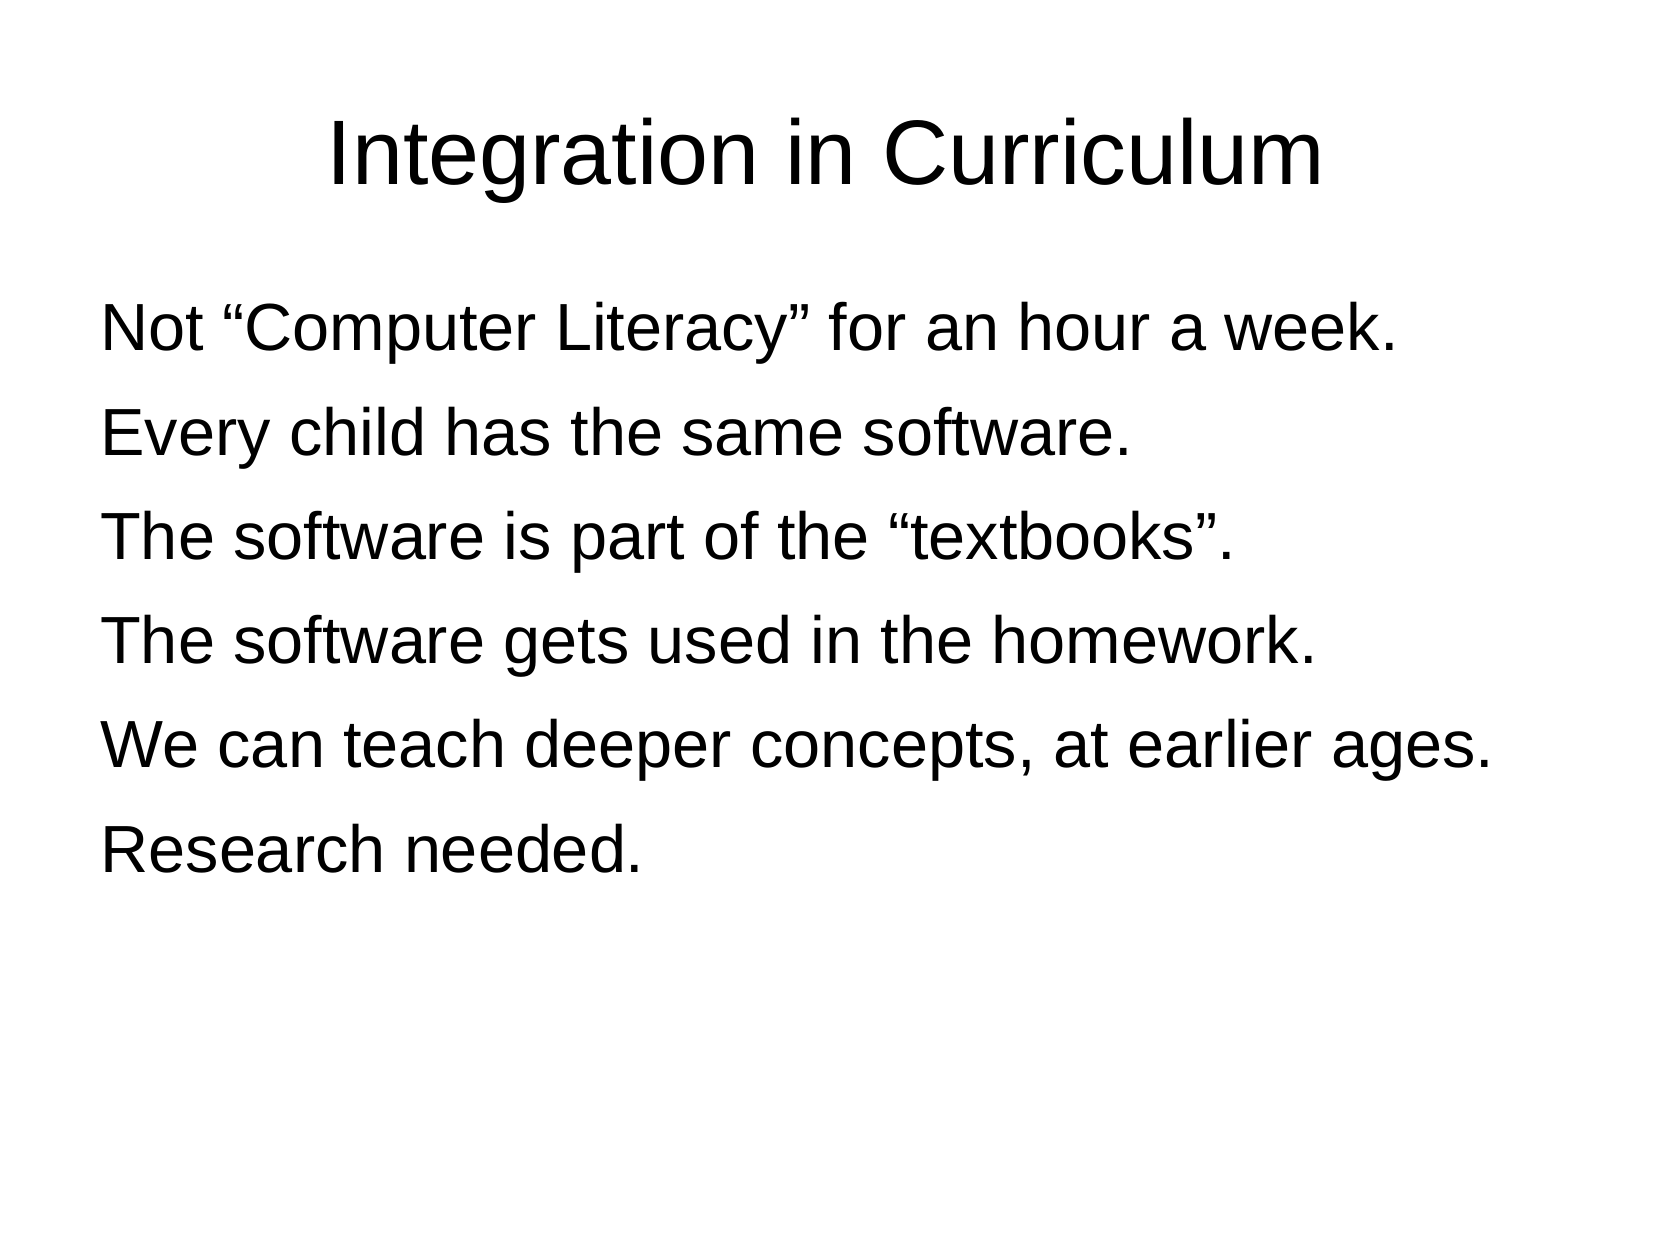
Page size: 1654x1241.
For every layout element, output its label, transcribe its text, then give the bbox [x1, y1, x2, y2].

list Not “Computer Literacy” for an hour a week. Every child has the same software. The software is part of the “textbooks”. The software gets used in the homework. We can teach deeper concepts, at earlier ages. Research needed. [82, 290, 1571, 1094]
title Integration in Curriculum [82, 49, 1571, 257]
